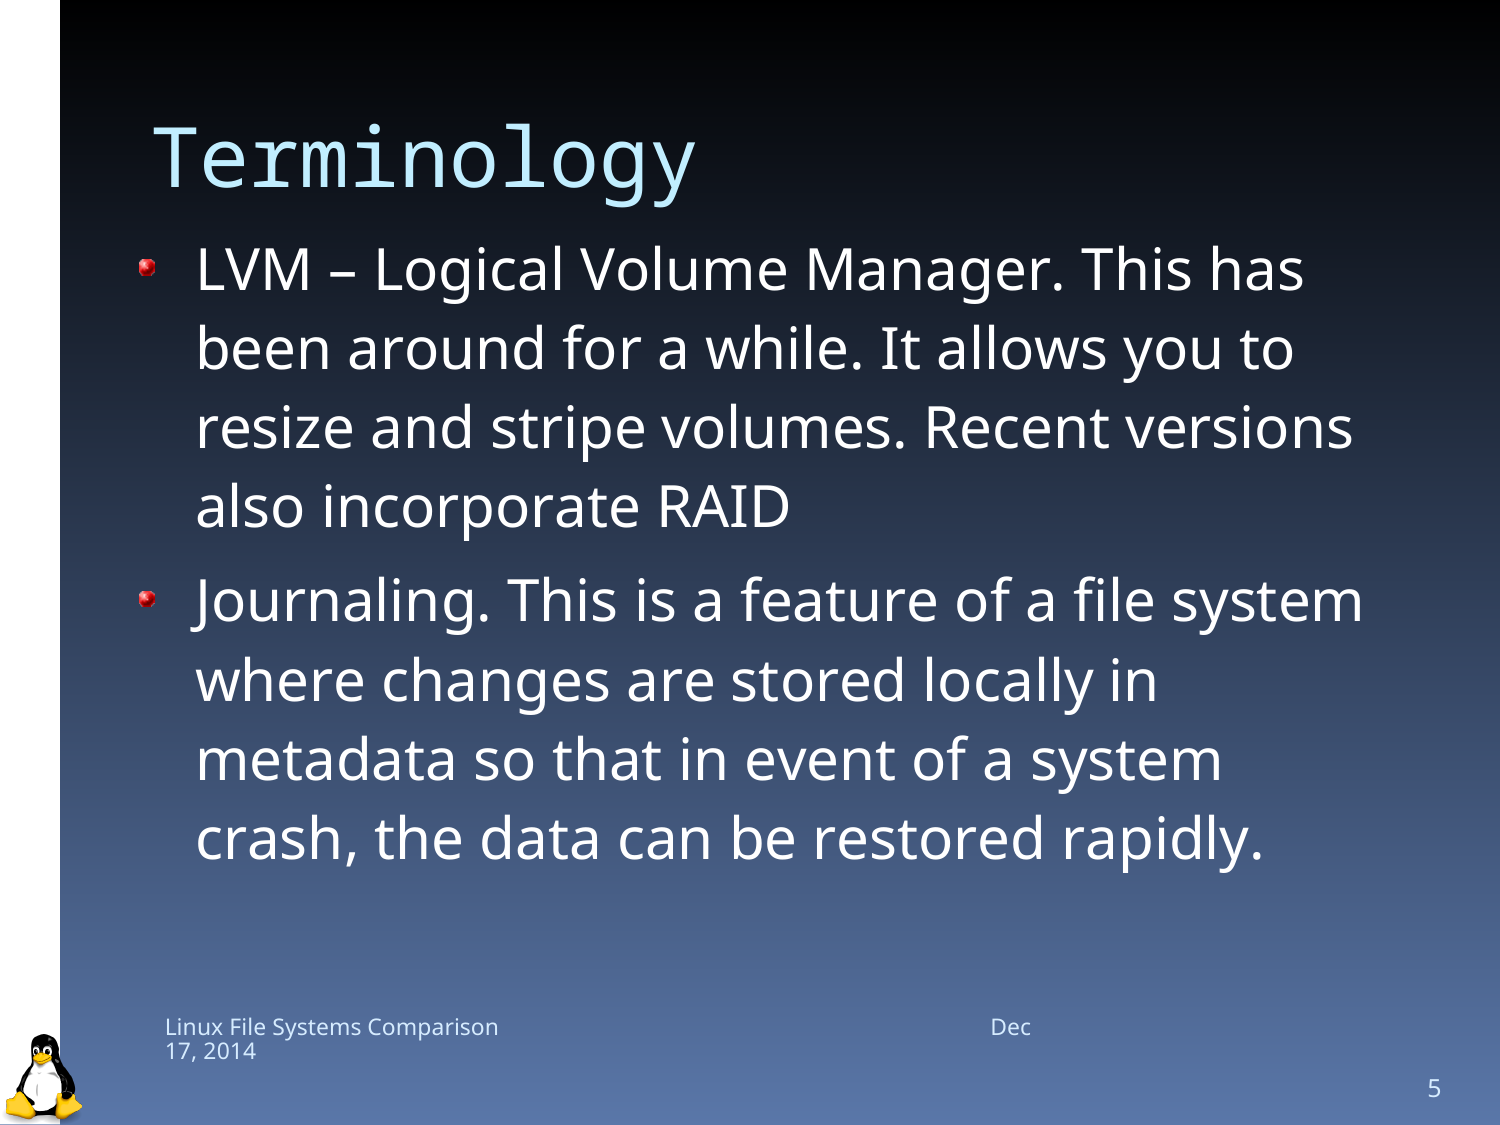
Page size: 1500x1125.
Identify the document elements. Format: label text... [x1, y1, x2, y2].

list LVM – Logical Volume Manager. This has been around for a while. It allows you to resize and stripe volumes. Recent versions also incorporate RAID Journaling. This is a feature of a file system where changes are stored locally in metadata so that in event of a system crash, the data can be restored rapidly. [139, 227, 1392, 953]
title Terminology [150, 86, 1426, 225]
picture [0, 1034, 82, 1125]
